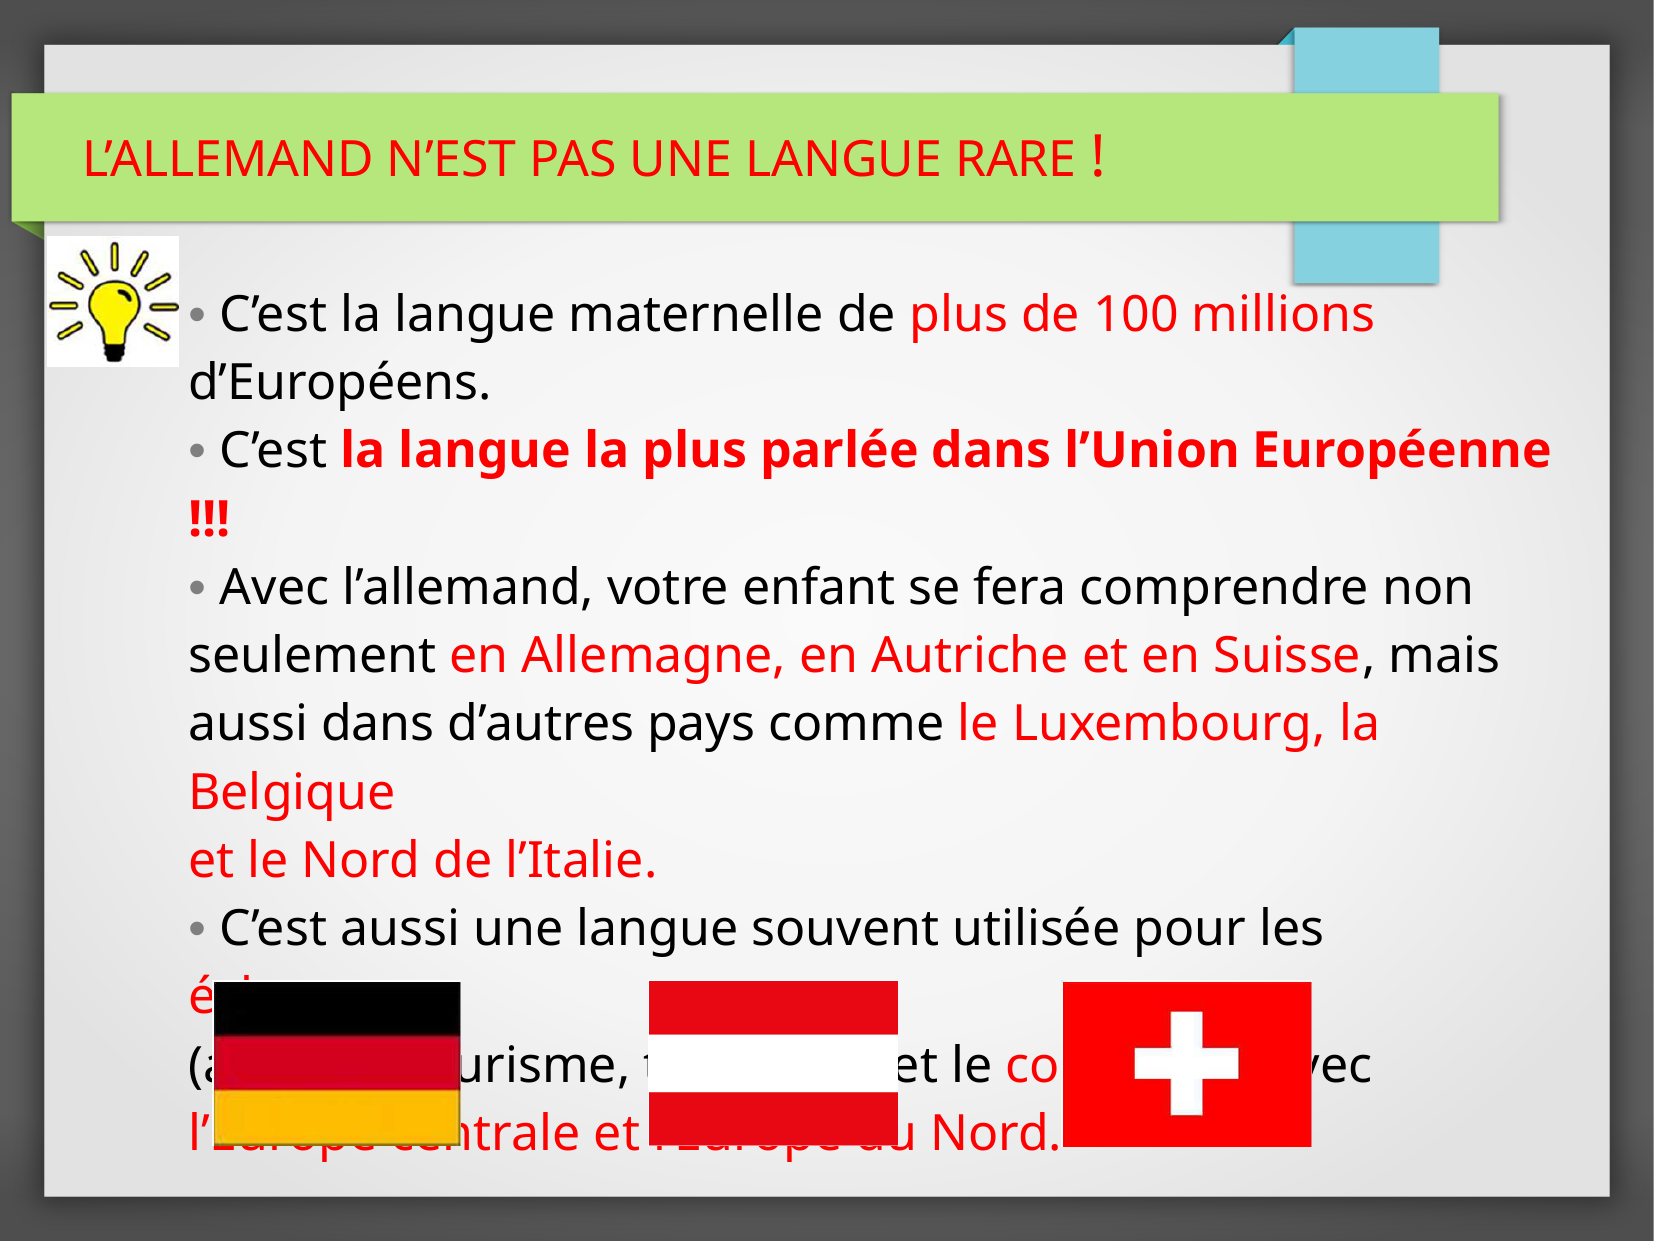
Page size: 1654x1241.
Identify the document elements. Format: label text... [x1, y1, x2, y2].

text_box • C’est la langue maternelle de plus de 100 millions d’Européens. • C’est la langue la plus parlée dans l’Union Européenne !!! • Avec l’allemand, votre enfant se fera comprendre non seulement en Allemagne, en Autriche et en Suisse, mais aussi dans d’autres pays comme le Luxembourg, la Belgique et le Nord de l’Italie. • C’est aussi une langue souvent utilisée pour les échanges (affaires, tourisme, transport) et le commerce avec l’Europe centrale et l’Europe du Nord. [173, 270, 1578, 984]
title L’ALLEMAND N’EST PAS UNE LANGUE RARE ! [82, 94, 1264, 213]
picture [0, 0, 1654, 1241]
